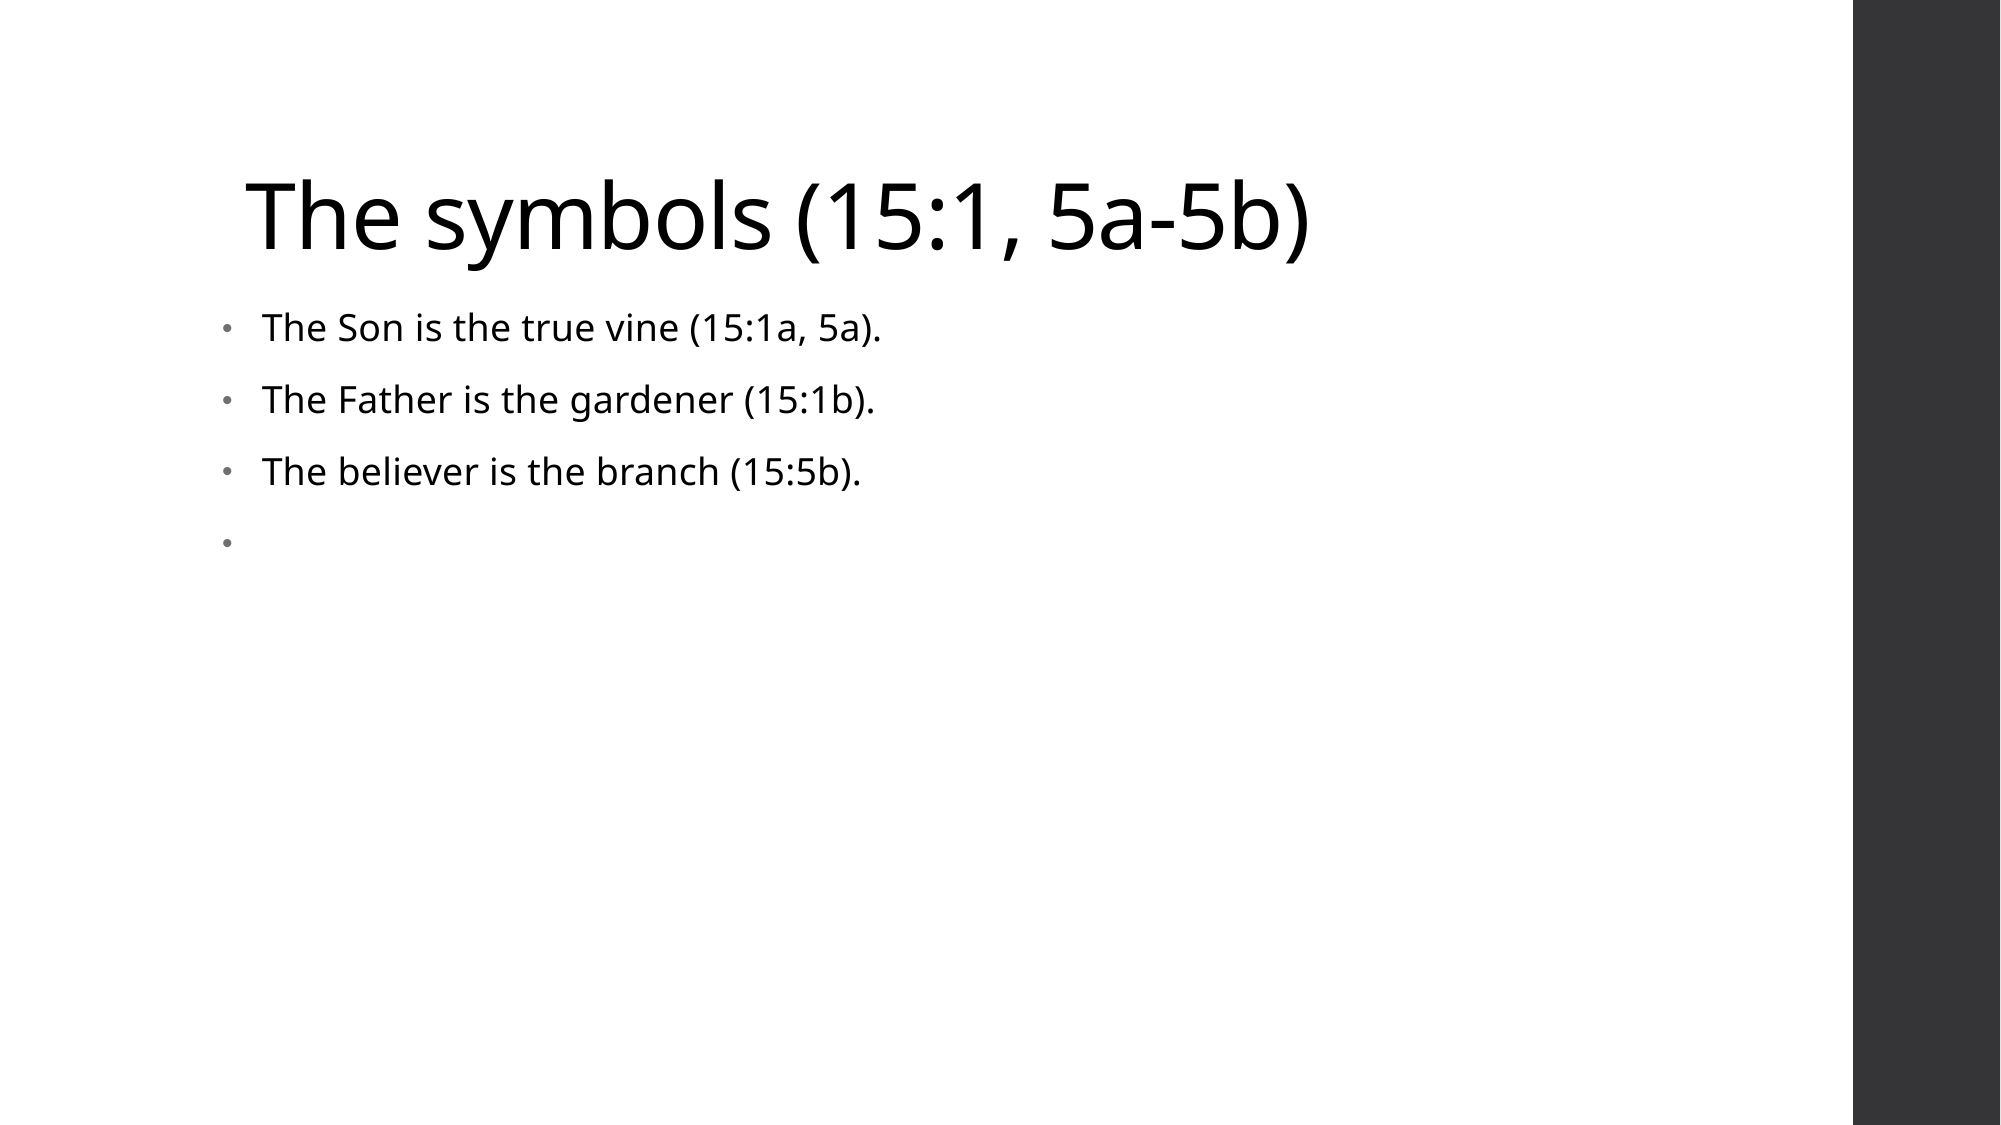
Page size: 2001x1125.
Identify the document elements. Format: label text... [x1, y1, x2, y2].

list The Son is the true vine (15:1a, 5a). The Father is the gardener (15:1b). The believer is the branch (15:5b). [206, 299, 1617, 1014]
title The symbols (15:1, 5a-5b) [206, 60, 1797, 278]
